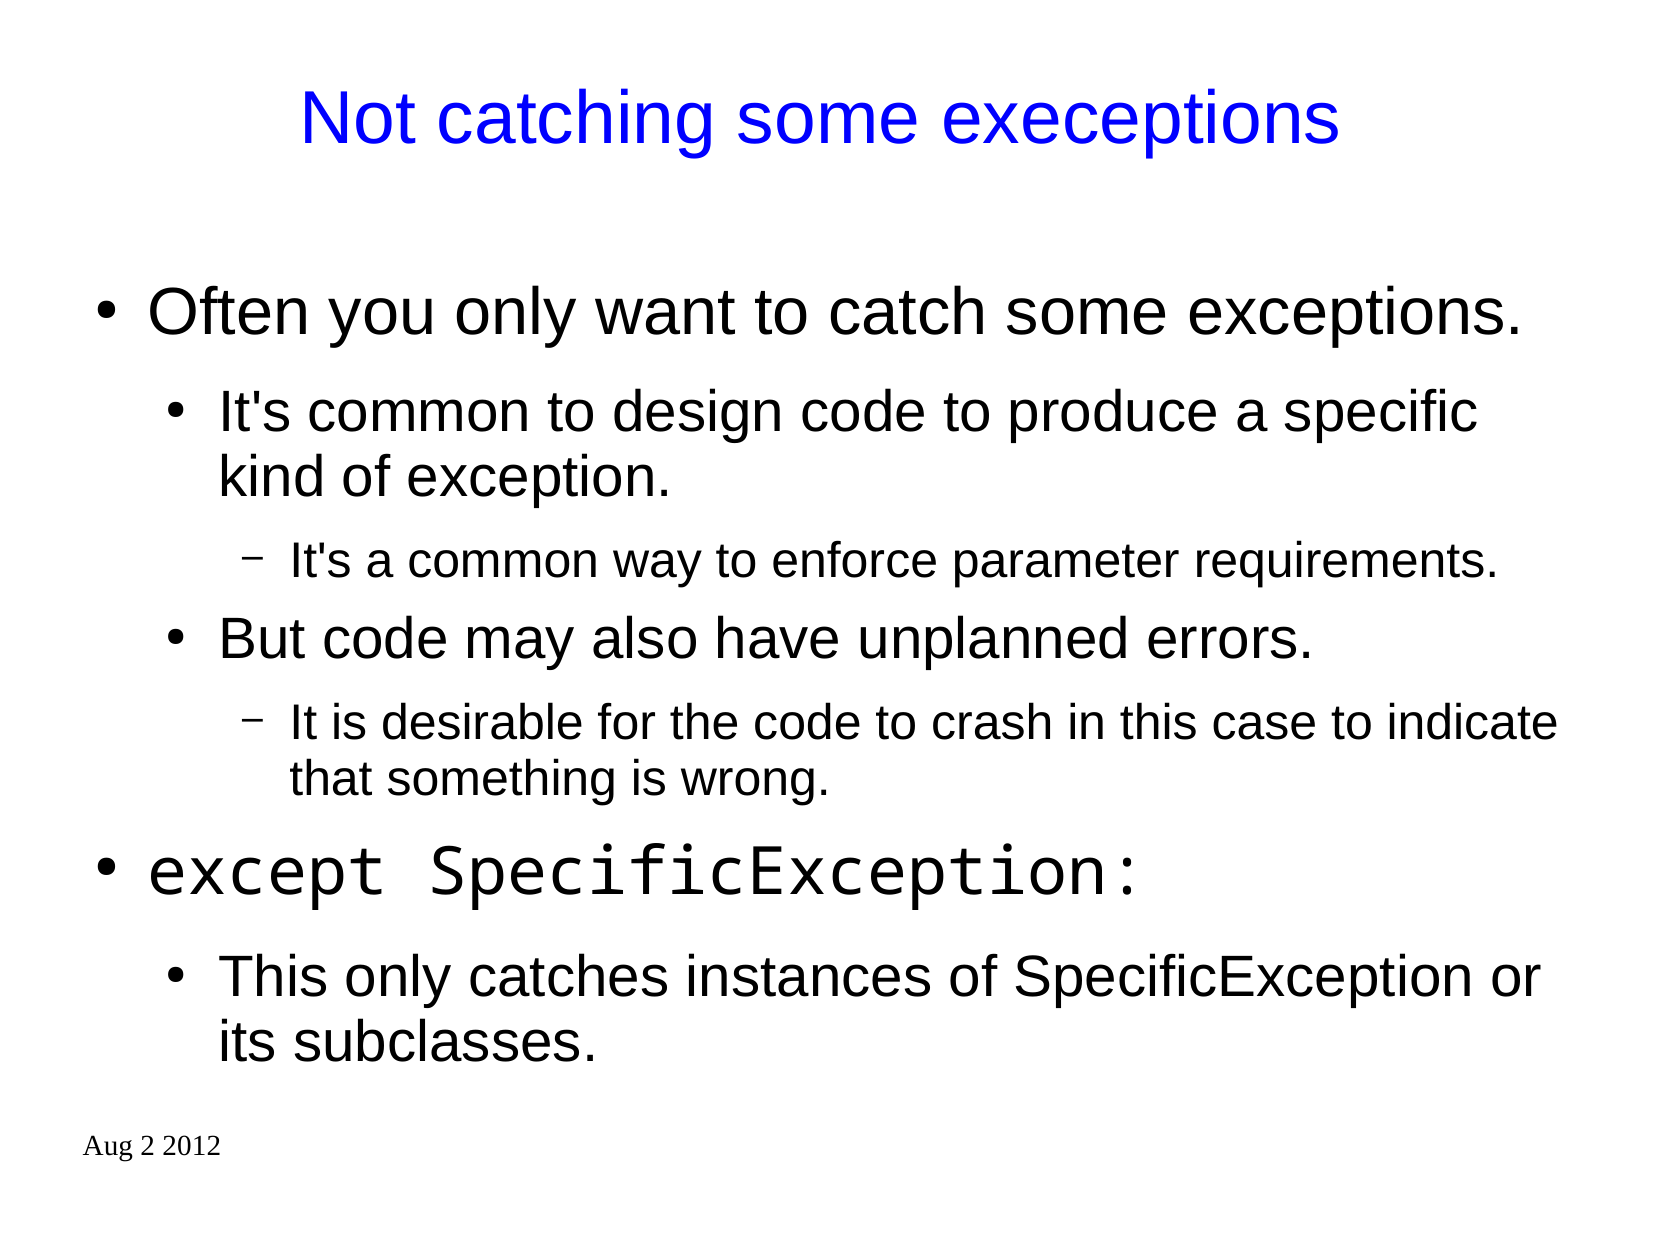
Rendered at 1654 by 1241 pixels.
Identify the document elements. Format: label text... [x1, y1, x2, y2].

title Not catching some execeptions [76, 58, 1565, 178]
list Often you only want to catch some exceptions. It's common to design code to produce a specific kind of exception. It's a common way to enforce parameter requirements. But code may also have unplanned errors. It is desirable for the code to crash in this case to indicate that something is wrong. except SpecificException: This only catches instances of SpecificException or its subclasses. [76, 274, 1565, 1093]
